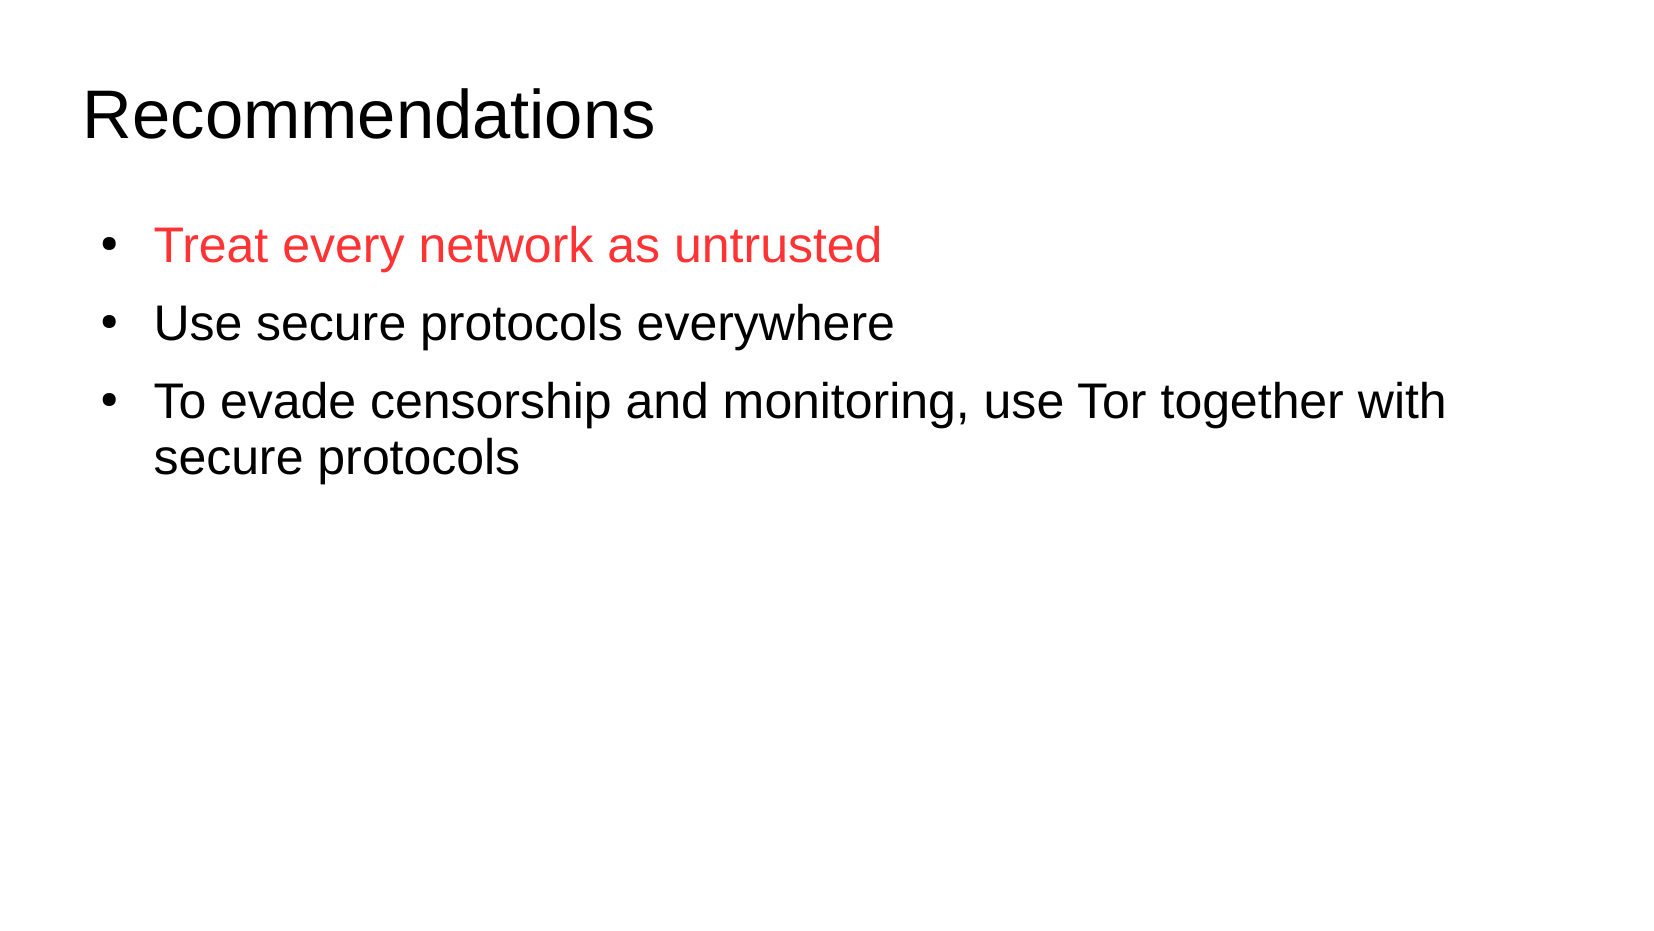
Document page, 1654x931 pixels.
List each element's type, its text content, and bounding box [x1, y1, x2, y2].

list Treat every network as untrusted Use secure protocols everywhere To evade censorship and monitoring, use Tor together with secure protocols [82, 217, 1571, 758]
title Recommendations [82, 37, 1571, 193]
